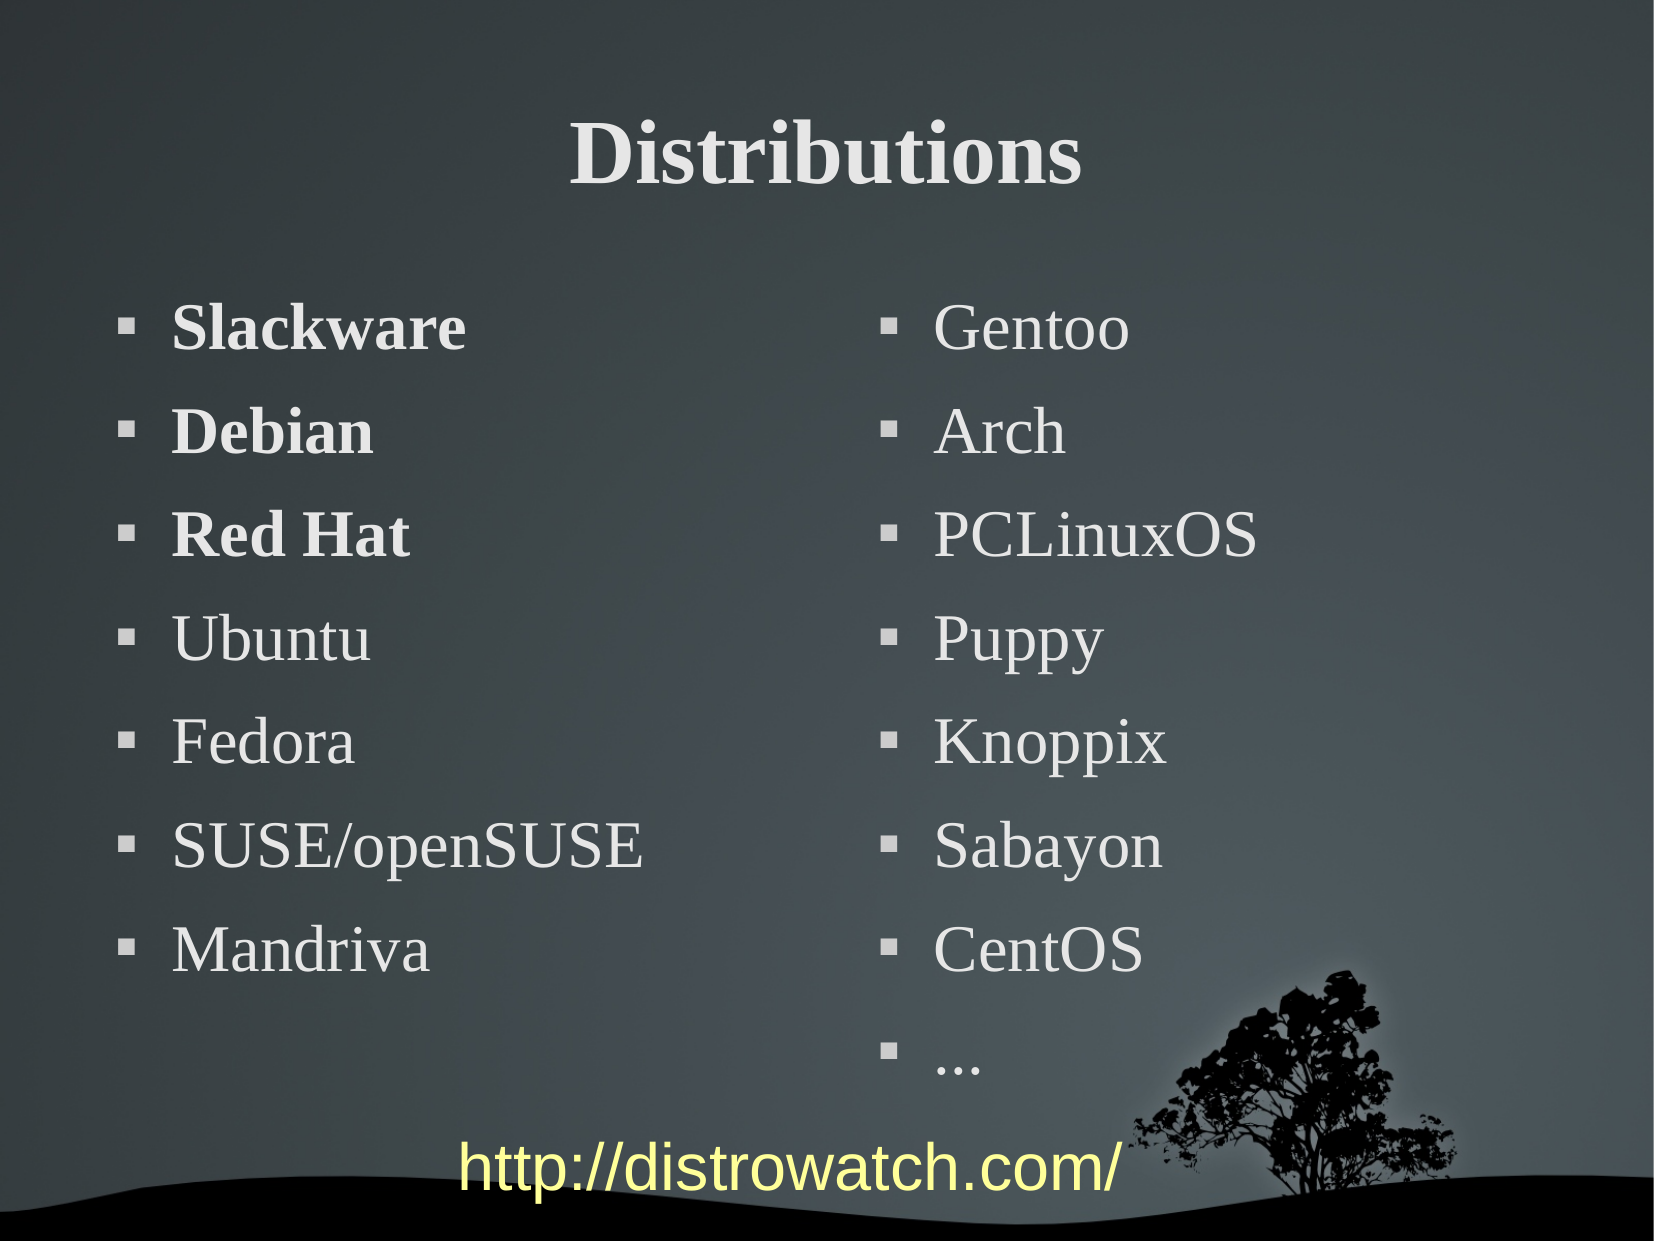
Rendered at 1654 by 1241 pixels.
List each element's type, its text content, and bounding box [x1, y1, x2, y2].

list Slackware Debian Red Hat Ubuntu Fedora SUSE/openSUSE Mandriva [82, 290, 809, 1109]
picture [0, 0, 1654, 1241]
list Gentoo Arch PCLinuxOS Puppy Knoppix Sabayon CentOS ... [845, 290, 1572, 1212]
text_box http://distrowatch.com/ [442, 1122, 1300, 1212]
title Distributions [82, 49, 1571, 257]
